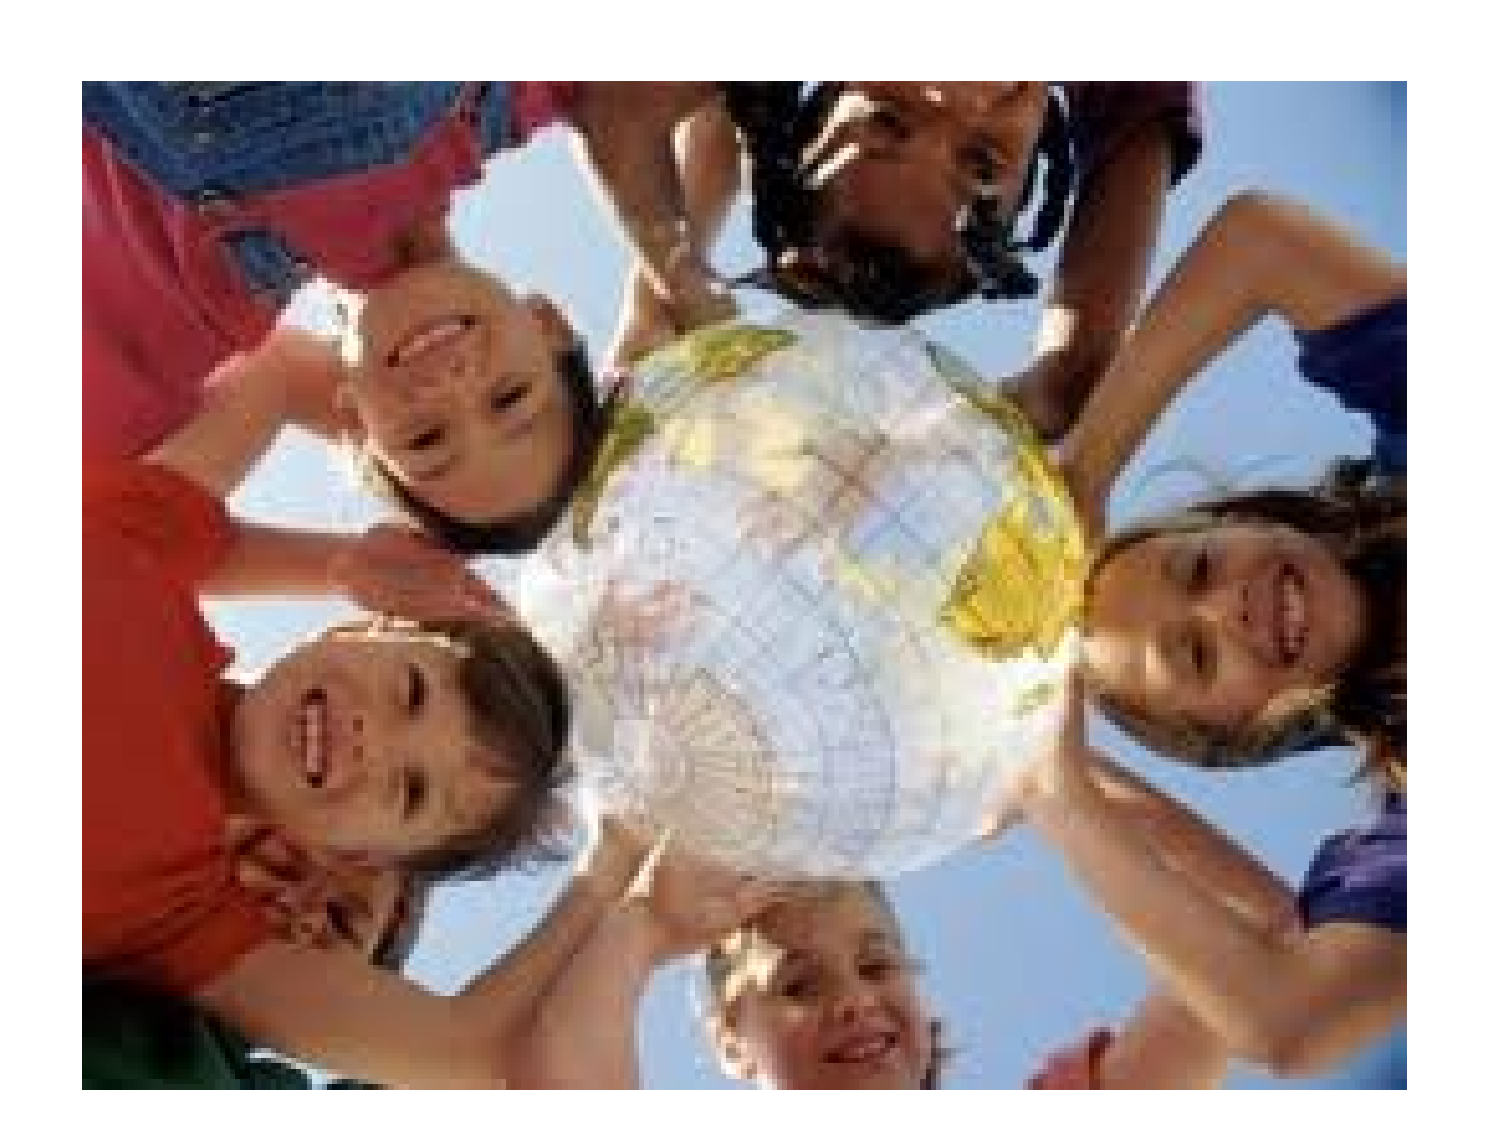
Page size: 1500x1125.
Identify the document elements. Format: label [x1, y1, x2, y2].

picture [82, 81, 1407, 1090]
